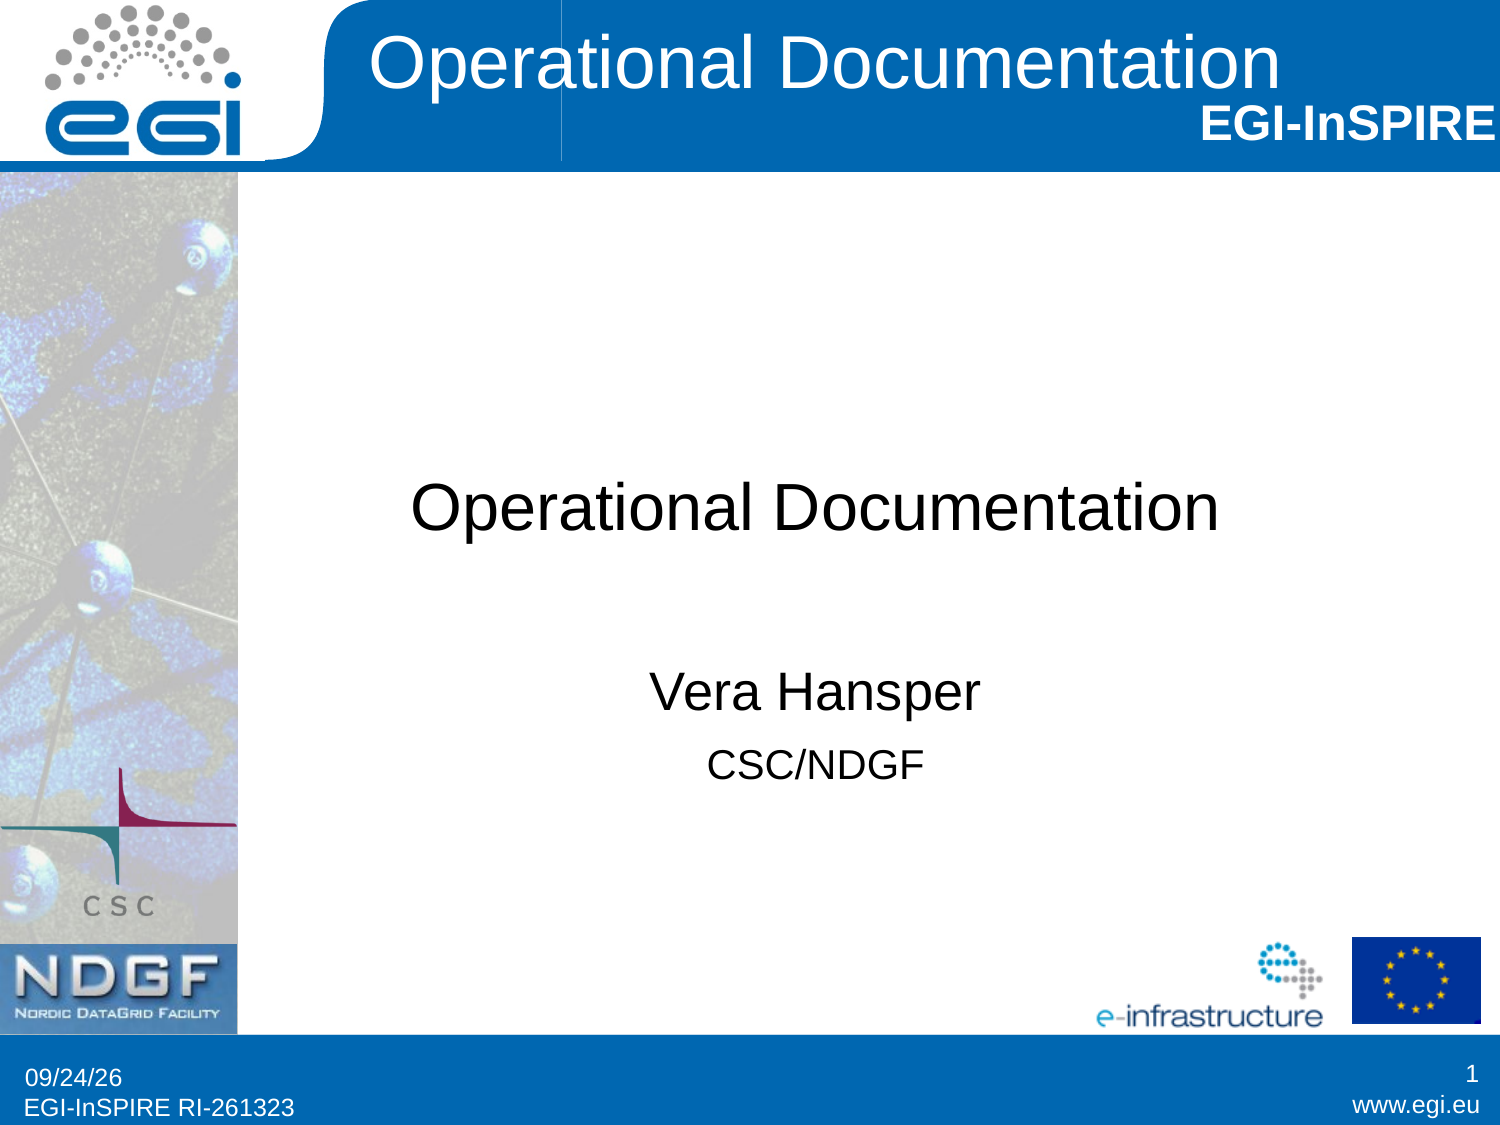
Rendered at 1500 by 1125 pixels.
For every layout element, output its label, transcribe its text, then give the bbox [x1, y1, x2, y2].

text_box 09/15/10 [10, 1046, 361, 1107]
subtitle Operational Documentation Vera Hansper CSC/NDGF [206, 262, 1426, 1021]
title Operational Documentation [354, 0, 1477, 148]
picture [1091, 1021, 1329, 1034]
picture [0, 0, 265, 161]
text_box <number> [1144, 1042, 1495, 1103]
picture [0, 172, 238, 1034]
picture [1352, 937, 1481, 1024]
